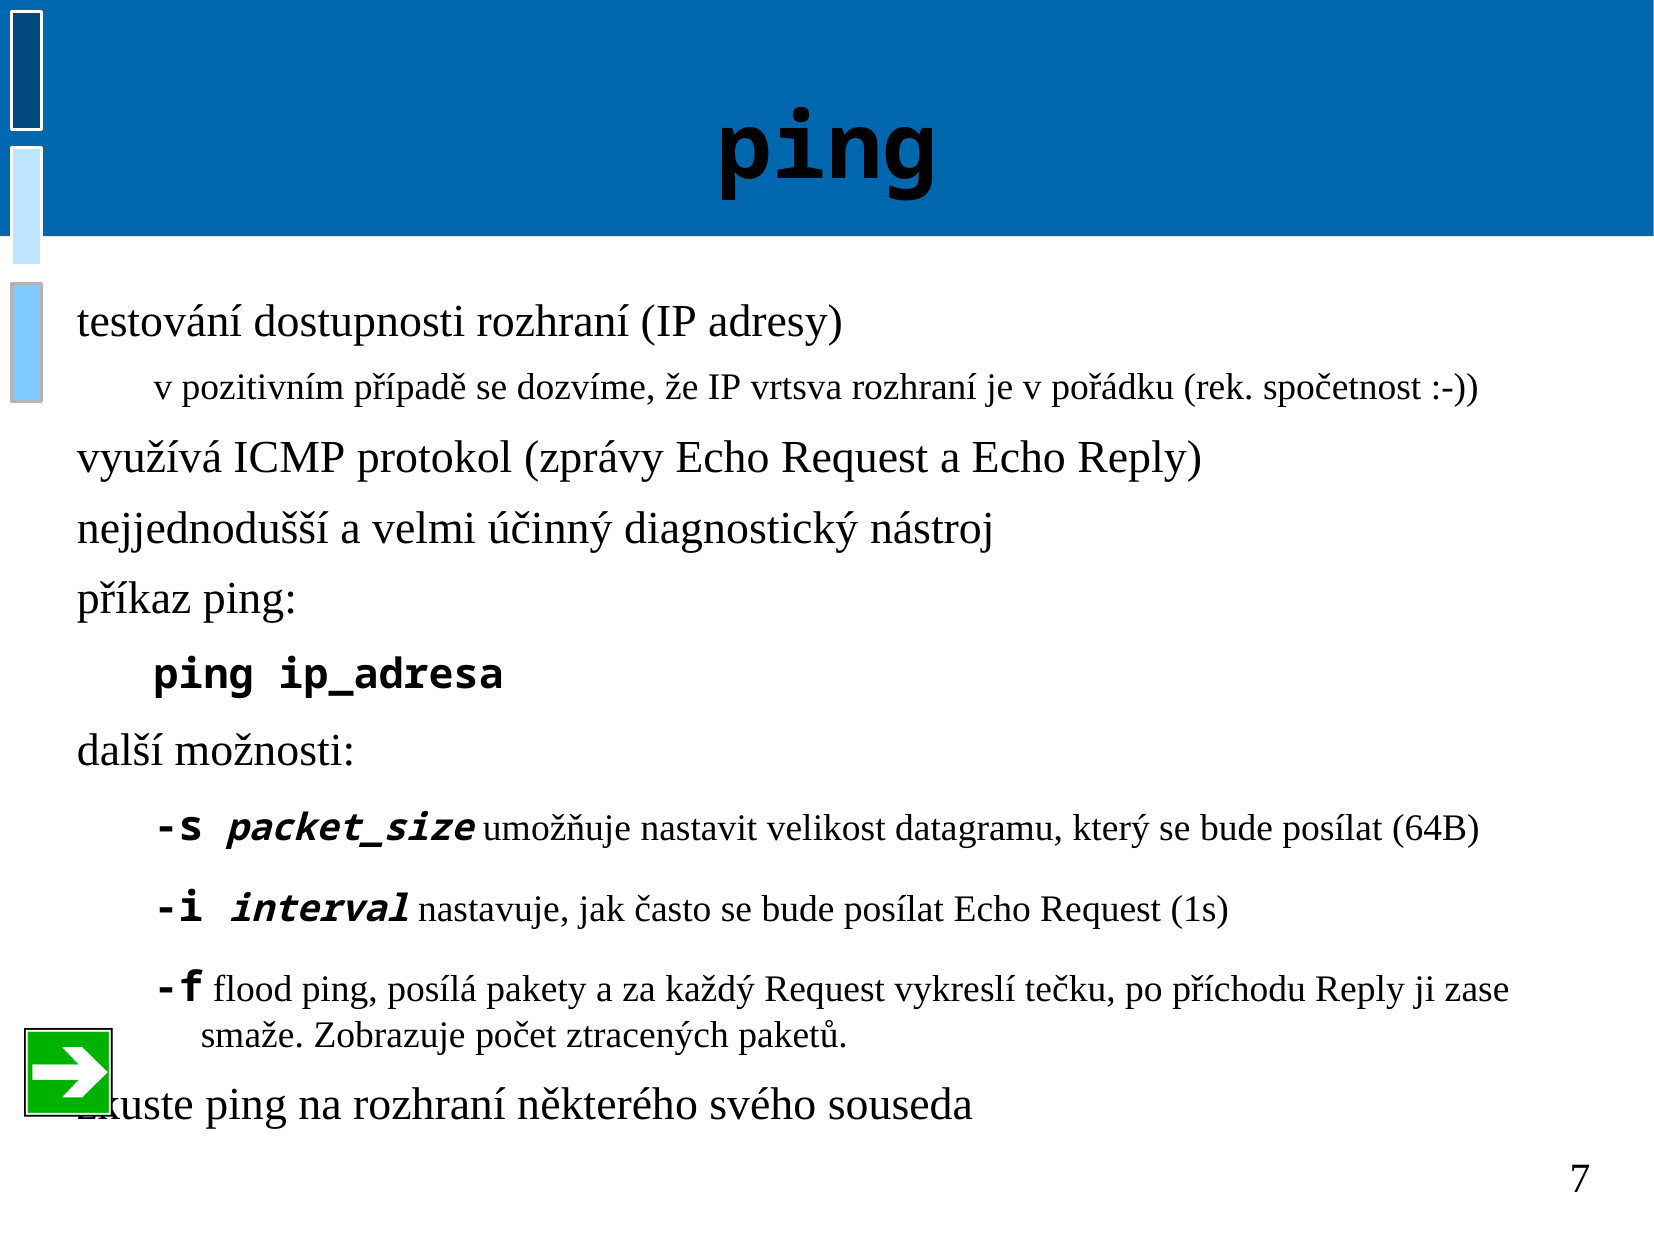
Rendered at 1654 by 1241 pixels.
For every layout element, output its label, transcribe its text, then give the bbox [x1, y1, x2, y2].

picture [17, 1021, 119, 1123]
title ping [121, 49, 1534, 237]
list testování dostupnosti rozhraní (IP adresy) v pozitivním případě se dozvíme, že IP vrtsva rozhraní je v pořádku (rek. spočetnost :-)) využívá ICMP protokol (zprávy Echo Request a Echo Reply) nejjednodušší a velmi účinný diagnostický nástroj příkaz ping: ping ip_adresa další možnosti: -s packet_size umožňuje nastavit velikost datagramu, který se bude posílat (64B) -i interval nastavuje, jak často se bude posílat Echo Request (1s) -f flood ping, posílá pakety a za každý Request vykreslí tečku, po příchodu Reply ji zase smaže. Zobrazuje počet ztracených paketů. zkuste ping na rozhraní některého svého souseda [59, 295, 1565, 1180]
